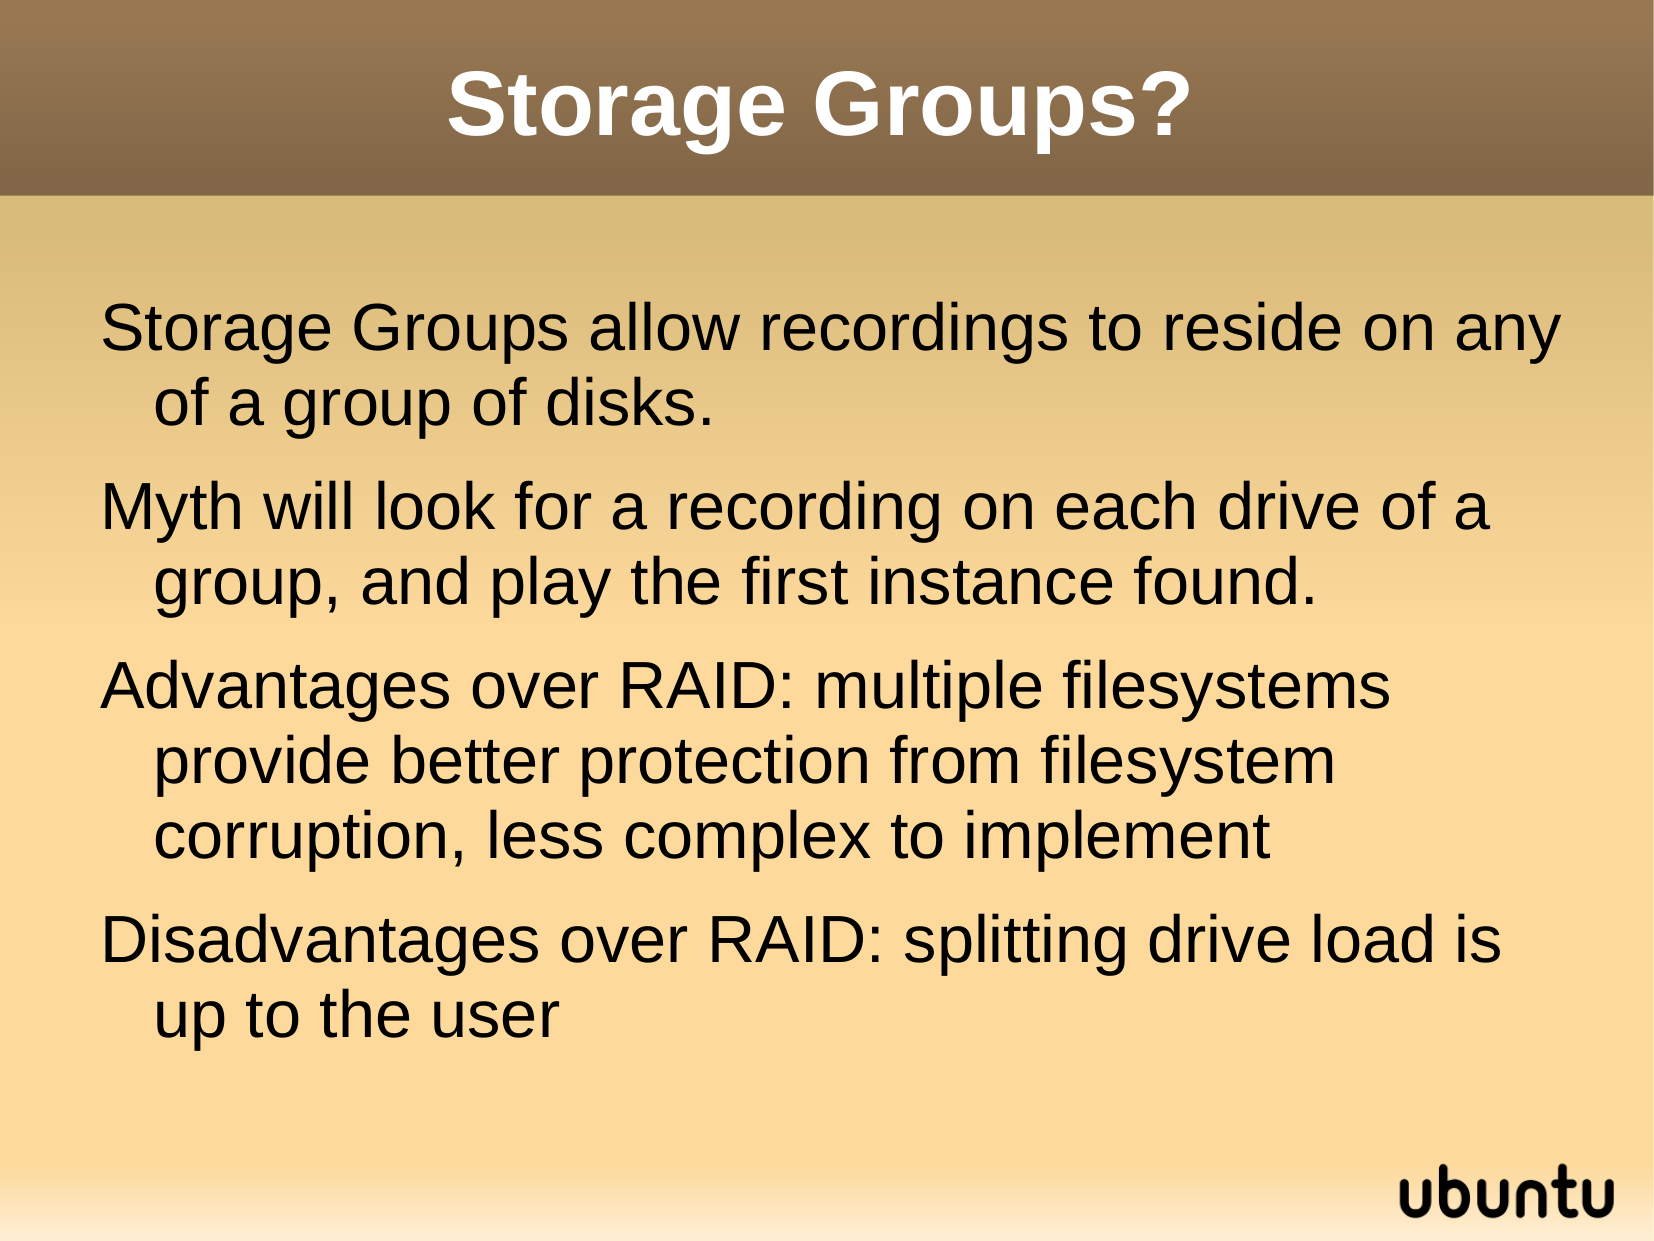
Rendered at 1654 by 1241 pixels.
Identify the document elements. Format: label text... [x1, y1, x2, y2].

list Storage Groups allow recordings to reside on any of a group of disks. Myth will look for a recording on each drive of a group, and play the first instance found. Advantages over RAID: multiple filesystems provide better protection from filesystem corruption, less complex to implement Disadvantages over RAID: splitting drive load is up to the user [82, 290, 1571, 1094]
title Storage Groups? [76, 7, 1565, 200]
picture [0, 0, 1654, 1241]
